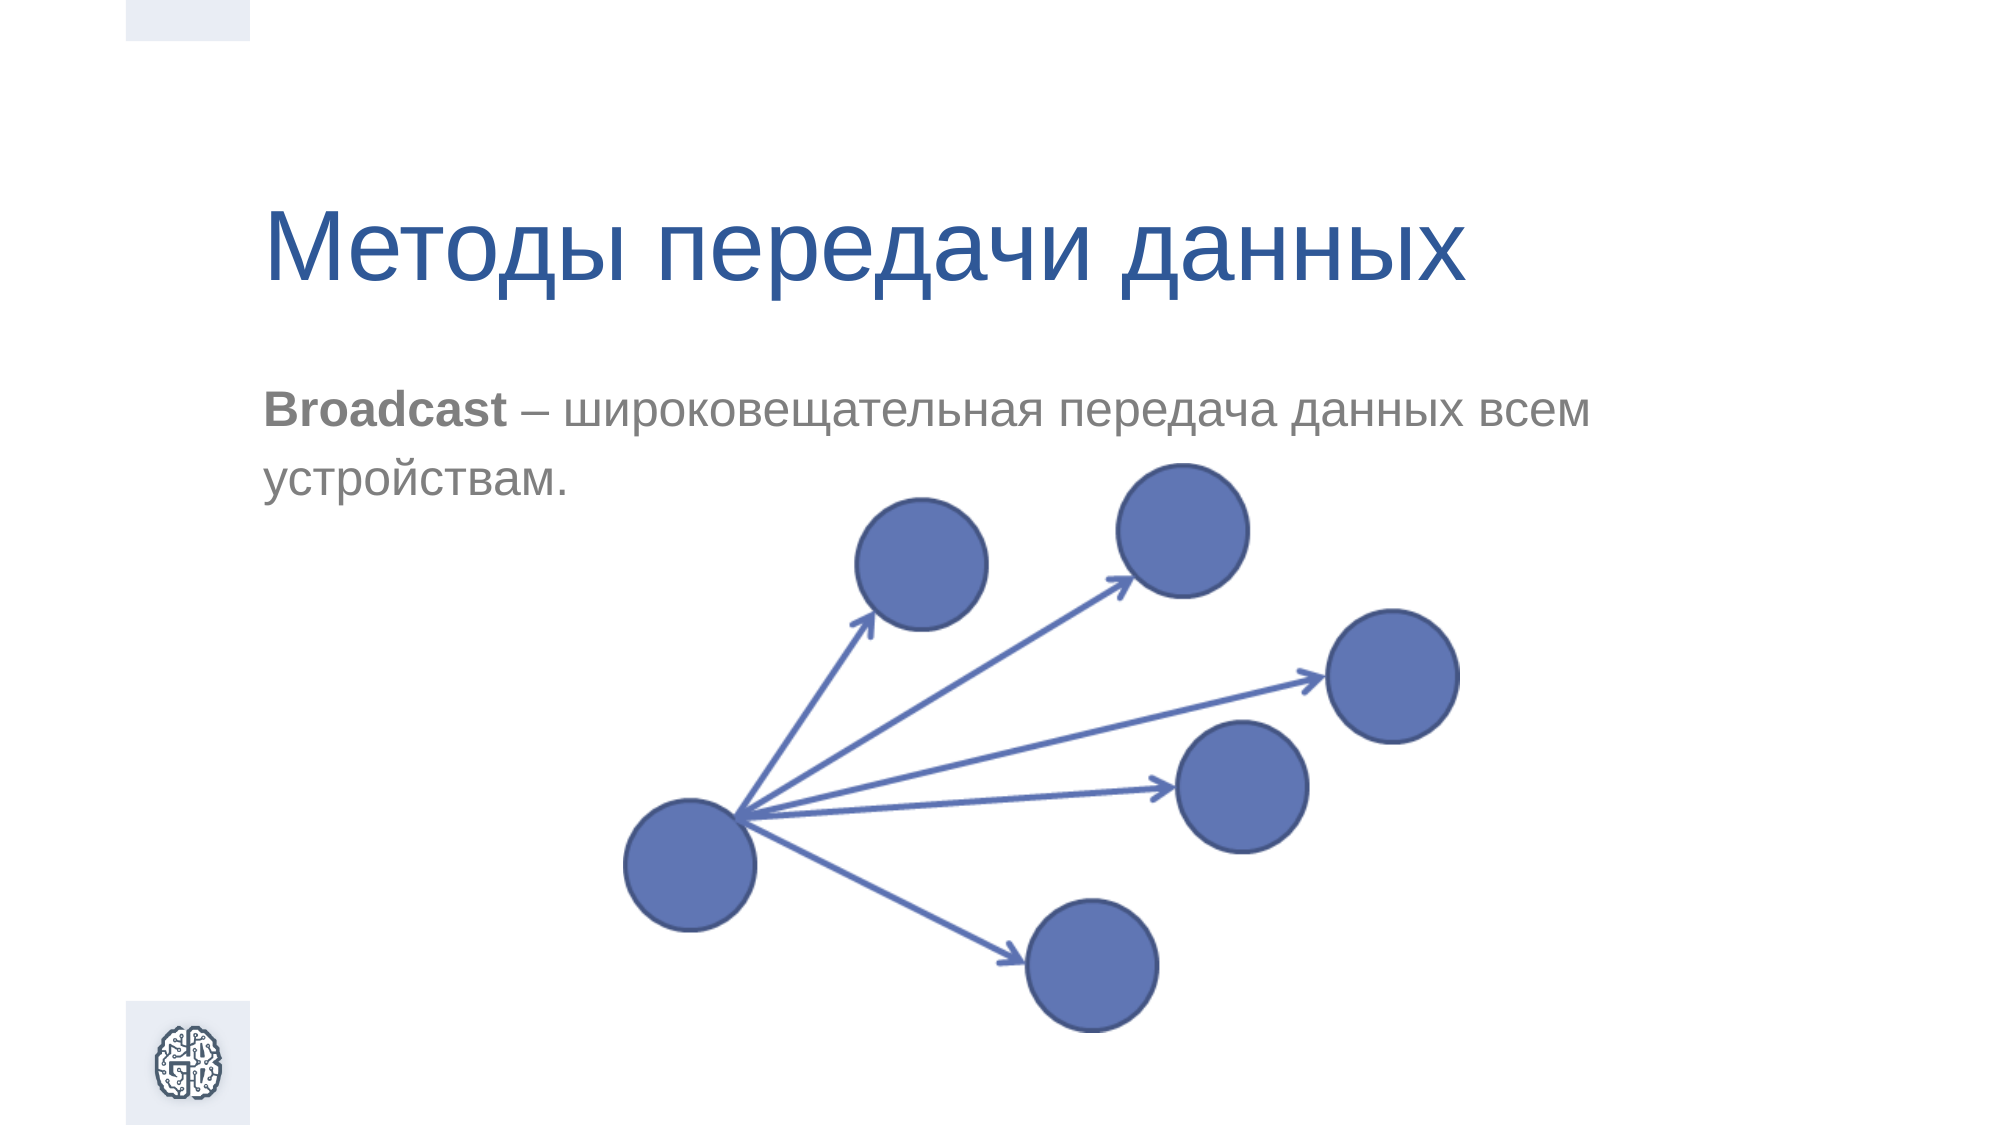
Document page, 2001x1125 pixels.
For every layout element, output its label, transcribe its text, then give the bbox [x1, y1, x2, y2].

picture [144, 1016, 232, 1110]
list Broadcast – широковещательная передача данных всем устройствам. [248, 345, 1752, 594]
picture [623, 463, 1460, 1033]
title Методы передачи данных [248, 124, 1752, 345]
